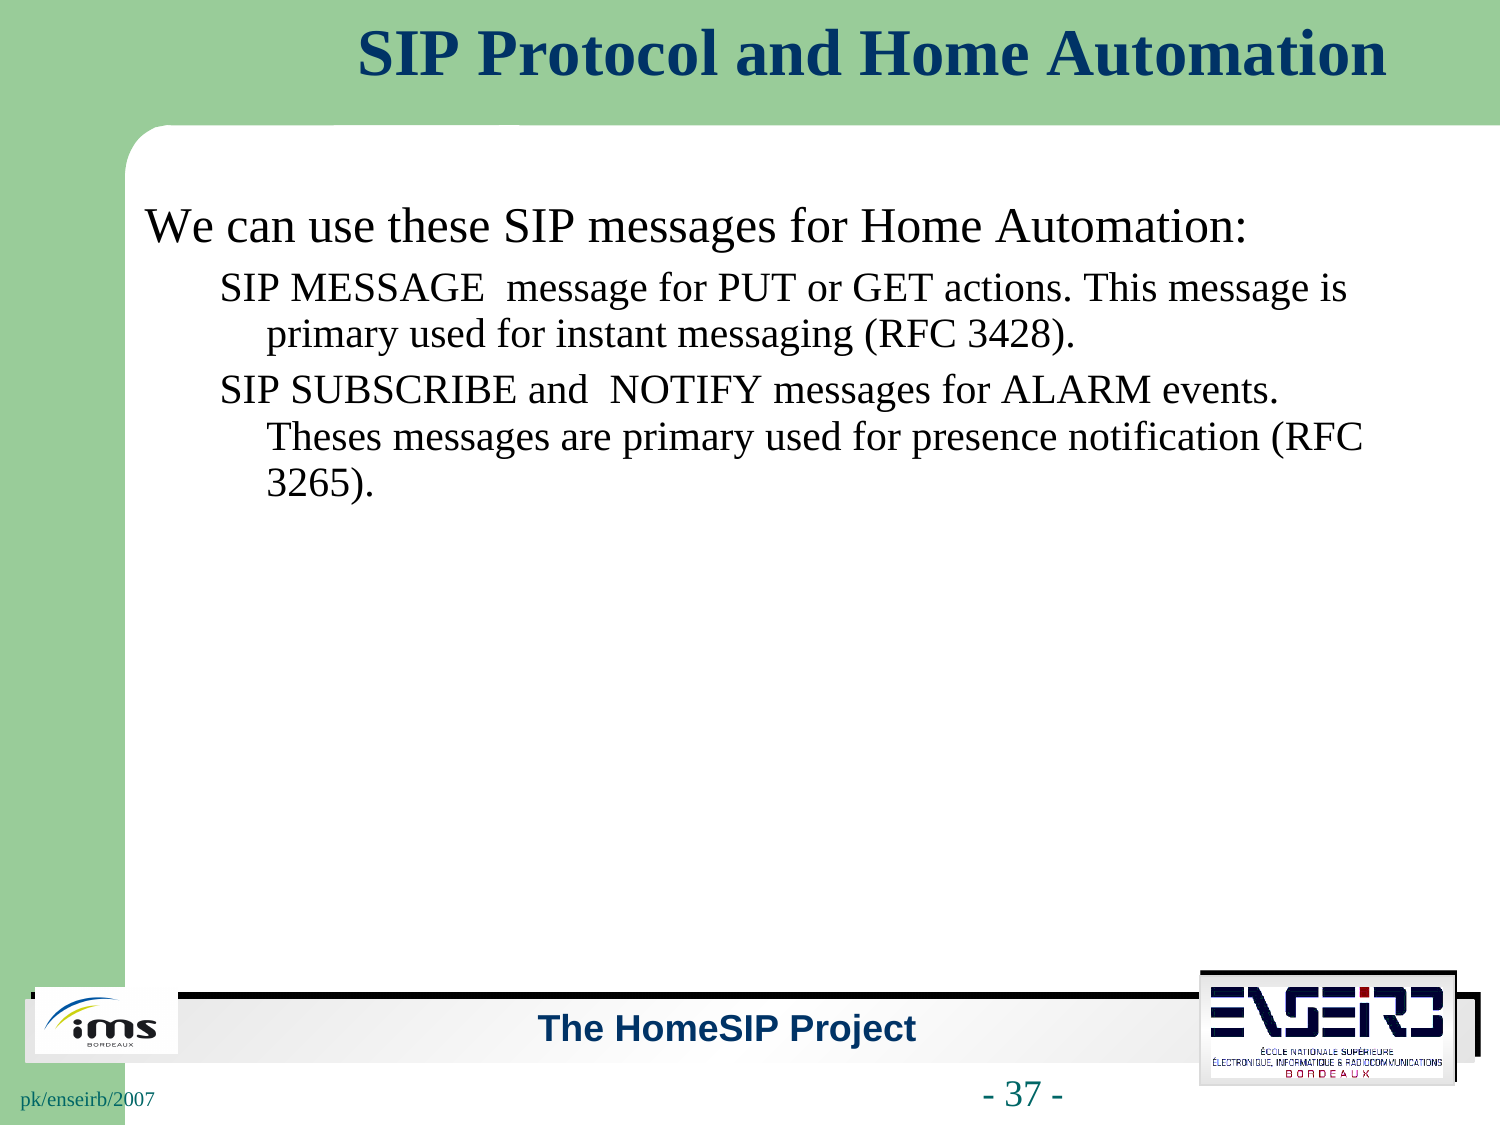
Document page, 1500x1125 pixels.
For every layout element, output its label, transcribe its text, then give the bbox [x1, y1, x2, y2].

text_box SIP Protocol and Home Automation [246, 8, 1500, 99]
text_box We can use these SIP messages for Home Automation: SIP MESSAGE message for PUT or GET actions. This message is primary used for instant messaging (RFC 3428). SIP SUBSCRIBE and NOTIFY messages for ALARM events. Theses messages are primary used for presence notification (RFC 3265). [129, 190, 1392, 802]
picture [1211, 987, 1443, 1078]
picture [35, 987, 178, 1054]
